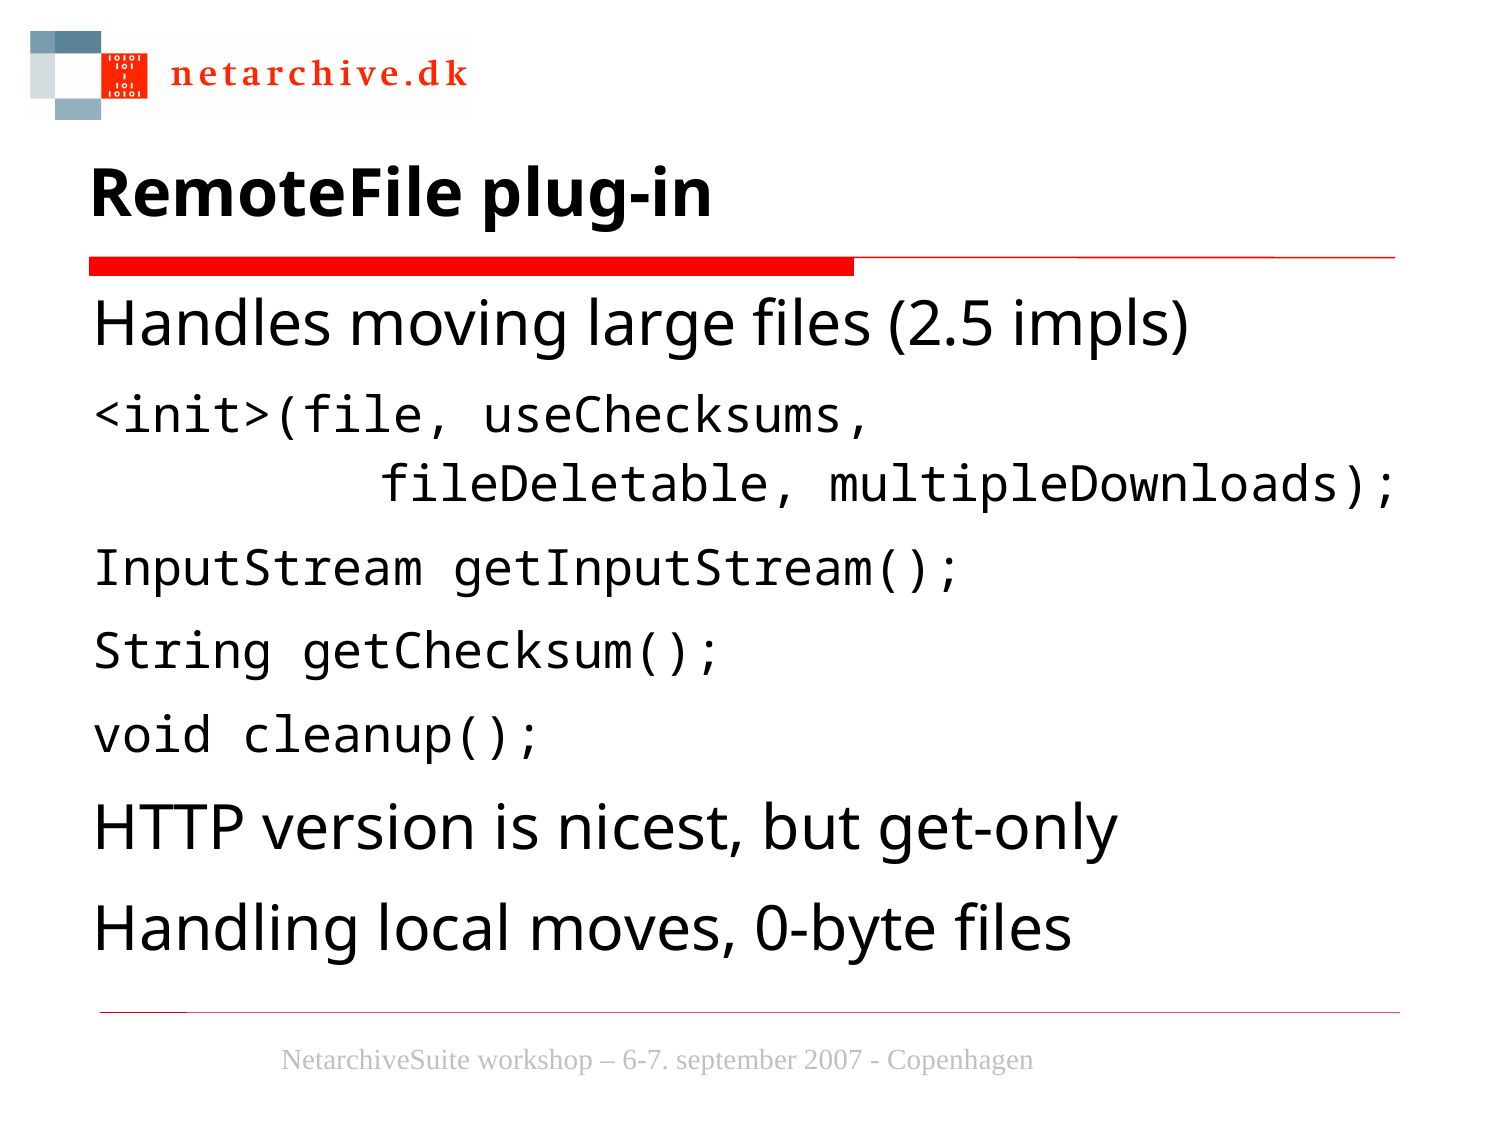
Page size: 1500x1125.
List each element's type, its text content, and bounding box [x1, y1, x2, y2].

list Handles moving large files (2.5 impls) <init>(file, useChecksums, fileDeletable, multipleDownloads); InputStream getInputStream(); String getChecksum(); void cleanup(); HTTP version is nicest, but get-only Handling local moves, 0-byte files [92, 278, 1406, 988]
title RemoteFile plug-in [88, 137, 1401, 244]
picture [29, 31, 467, 120]
